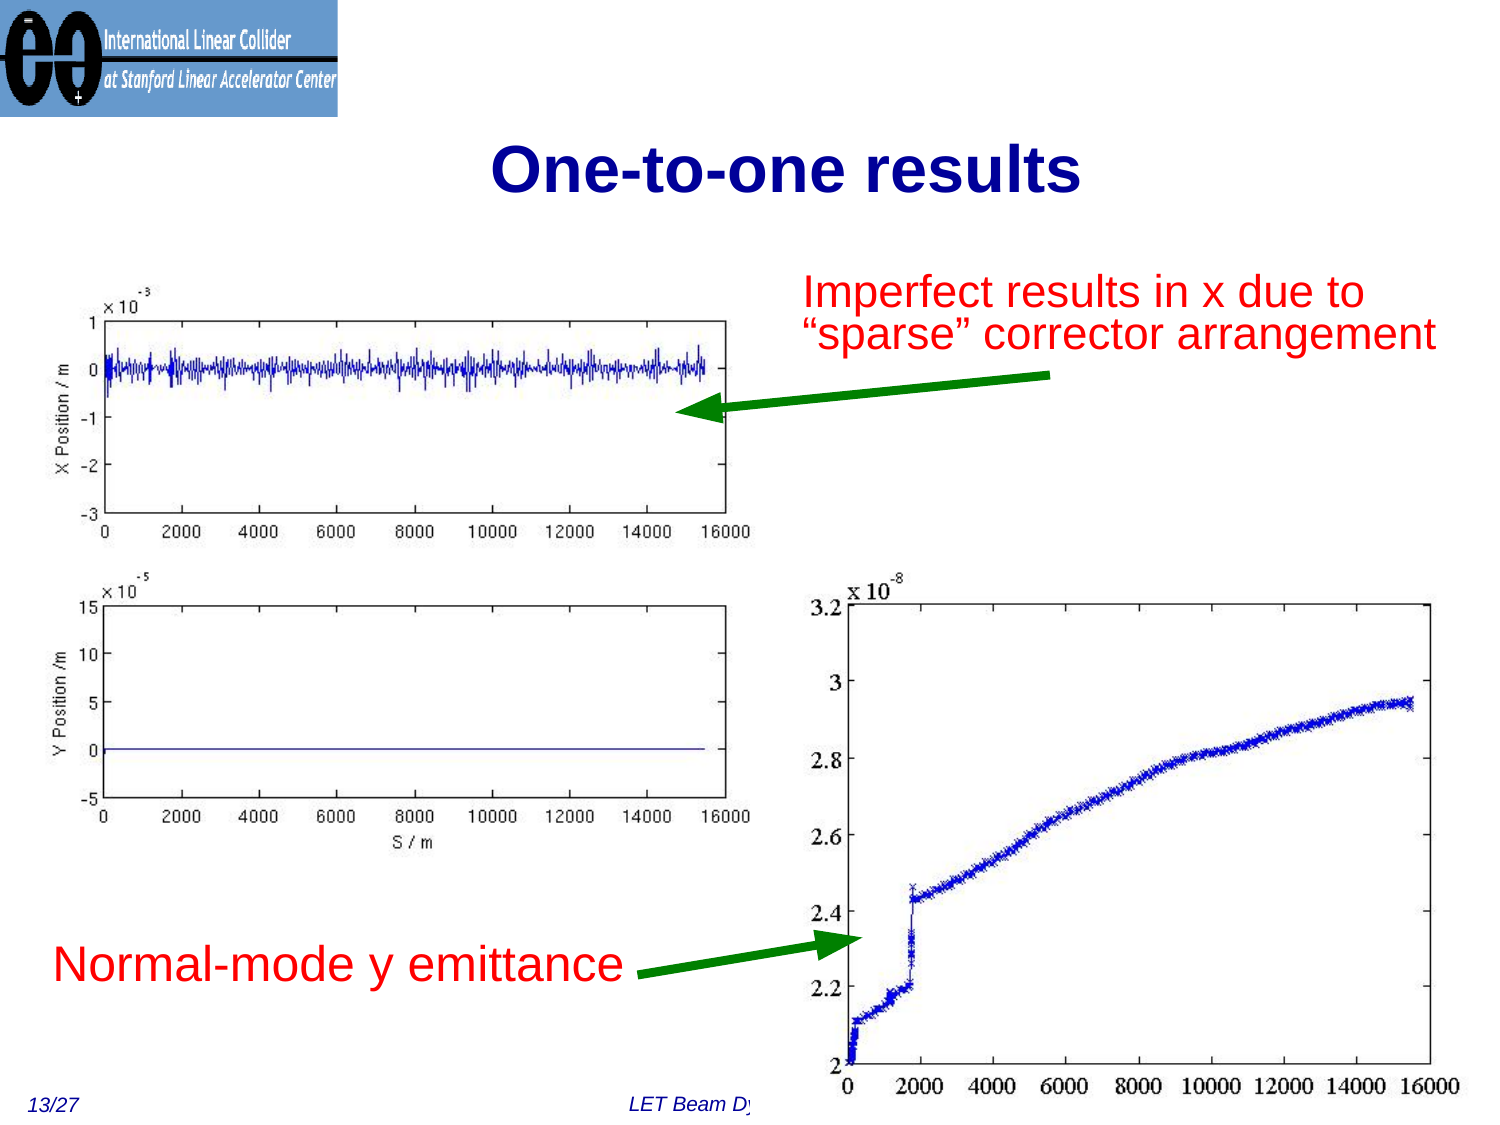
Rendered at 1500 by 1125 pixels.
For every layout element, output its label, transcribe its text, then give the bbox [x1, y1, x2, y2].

text_box Normal-mode y emittance [37, 937, 676, 1009]
title One-to-one results [337, 87, 1237, 263]
text_box Imperfect results in x due to “sparse” corrector arrangement [787, 267, 1463, 376]
picture [0, 262, 1500, 1125]
picture [0, 0, 338, 117]
